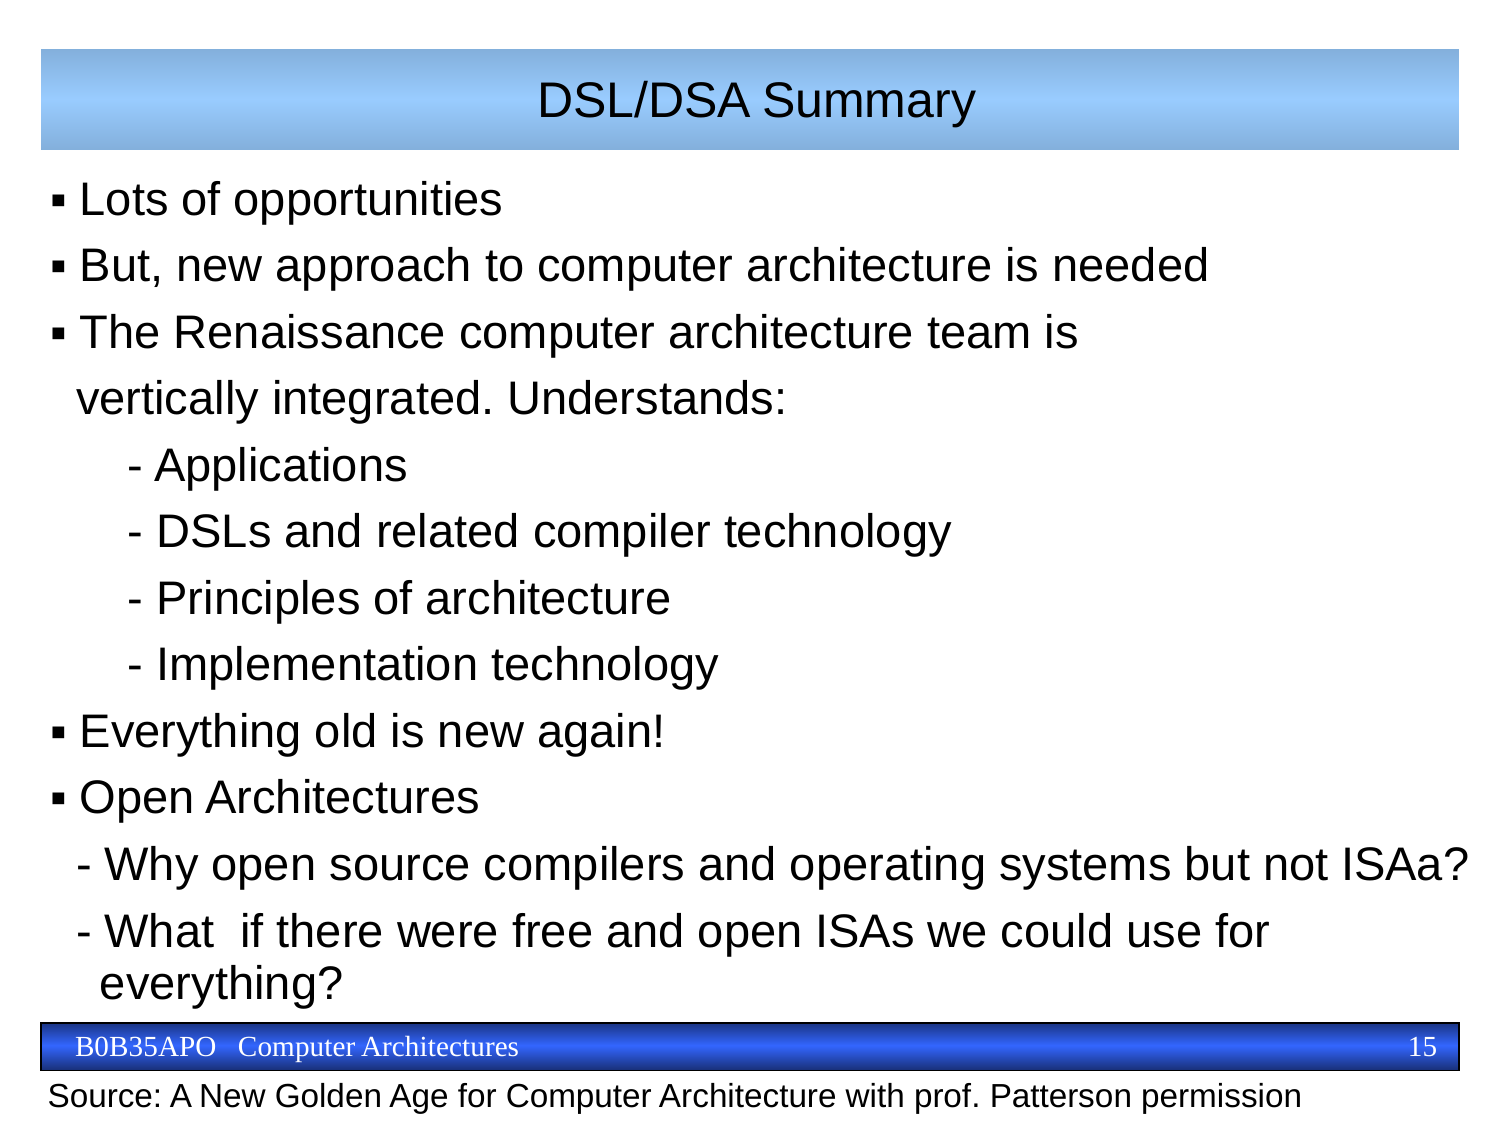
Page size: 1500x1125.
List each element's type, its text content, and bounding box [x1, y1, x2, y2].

title DSL/DSA Summary [41, 49, 1459, 150]
list ▪ Lots of opportunities ▪ But, new approach to computer architecture is needed ▪ The Renaissance computer architecture team is vertically integrated. Understands: - Applications - DSLs and related compiler technology - Principles of architecture - Implementation technology ▪ Everything old is new again! ▪ Open Architectures - Why open source compilers and operating systems but not ISAa? - What if there were free and open ISAs we could use for everything? [49, 172, 1475, 1013]
text_box Source: A New Golden Age for Computer Architecture with prof. Patterson permission [32, 1069, 1446, 1125]
